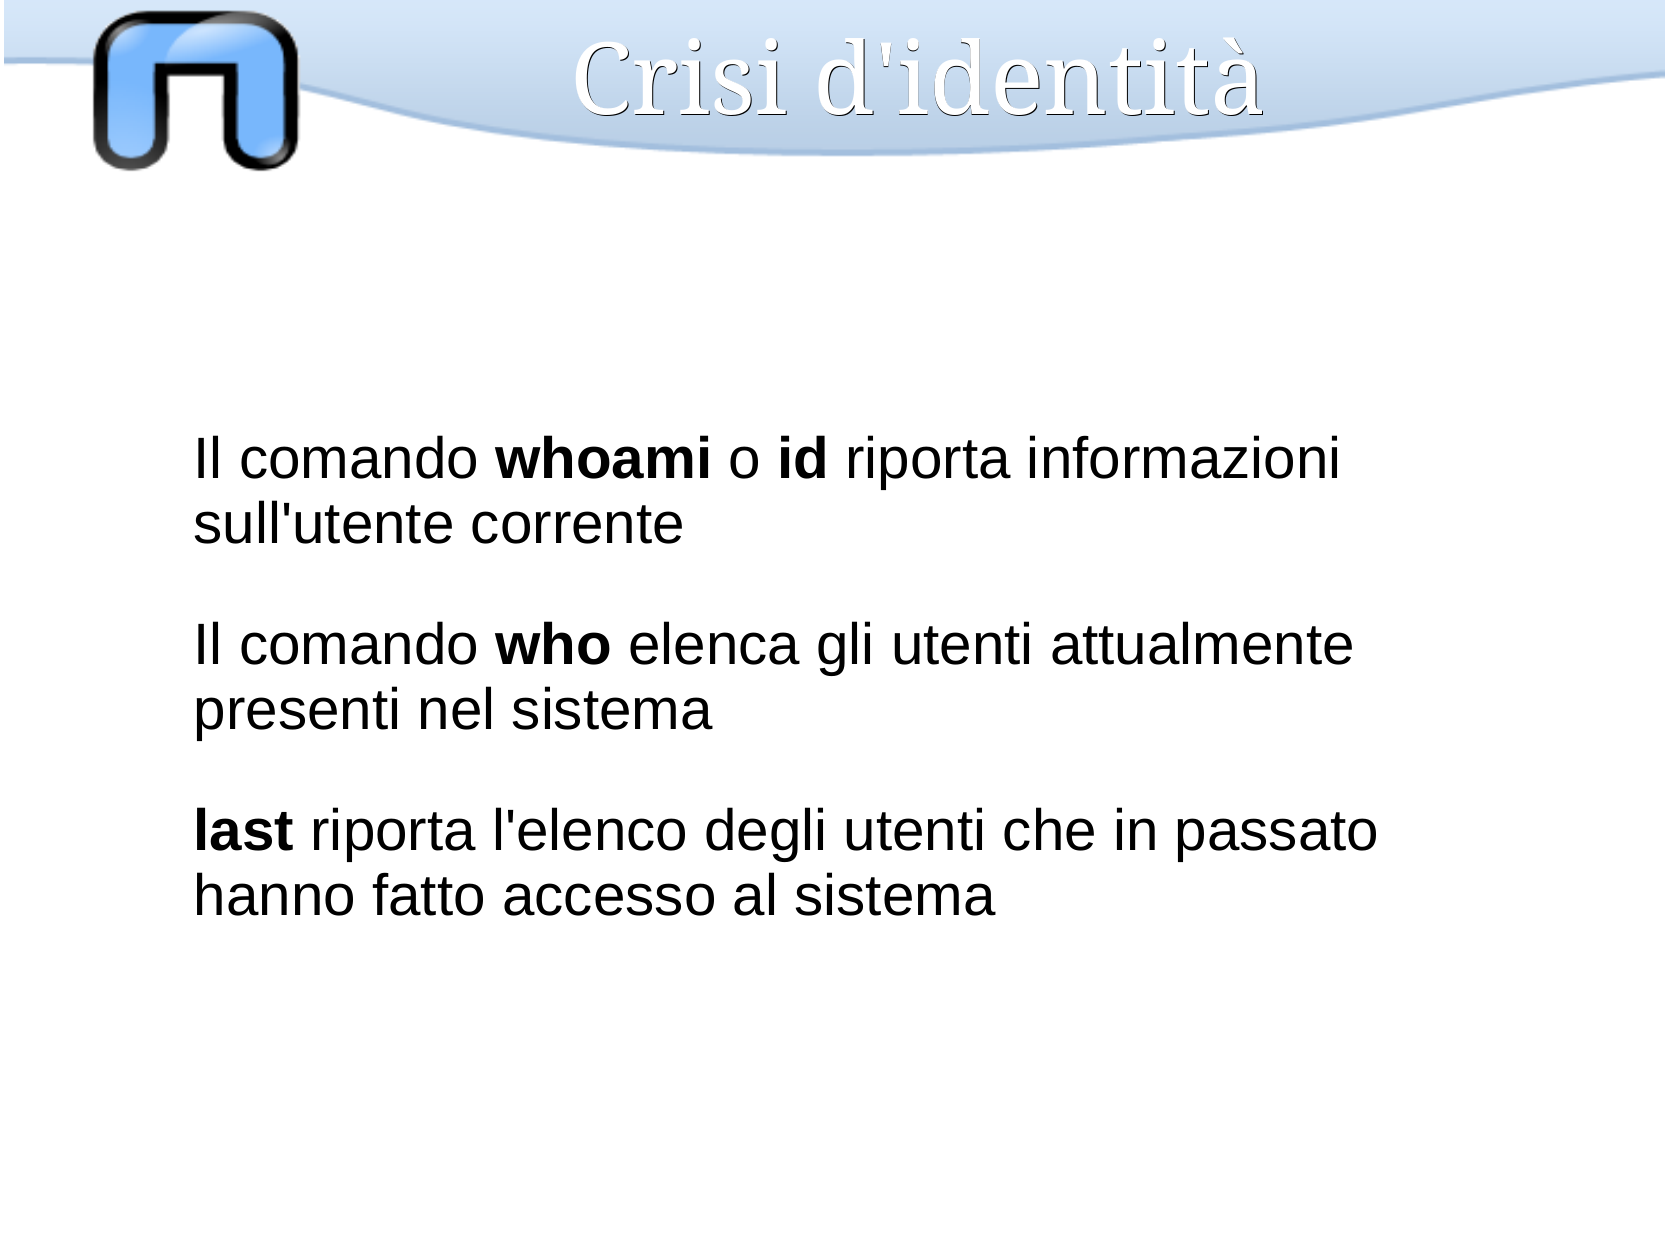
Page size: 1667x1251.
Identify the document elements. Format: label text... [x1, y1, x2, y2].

picture [0, 0, 1667, 1251]
list Il comando whoami o id riporta informazioni sull'utente corrente Il comando who elenca gli utenti attualmente presenti nel sistema last riporta l'elenco degli utenti che in passato hanno fatto accesso al sistema [193, 425, 1536, 997]
text_box Crisi d'identità [373, 0, 1497, 159]
